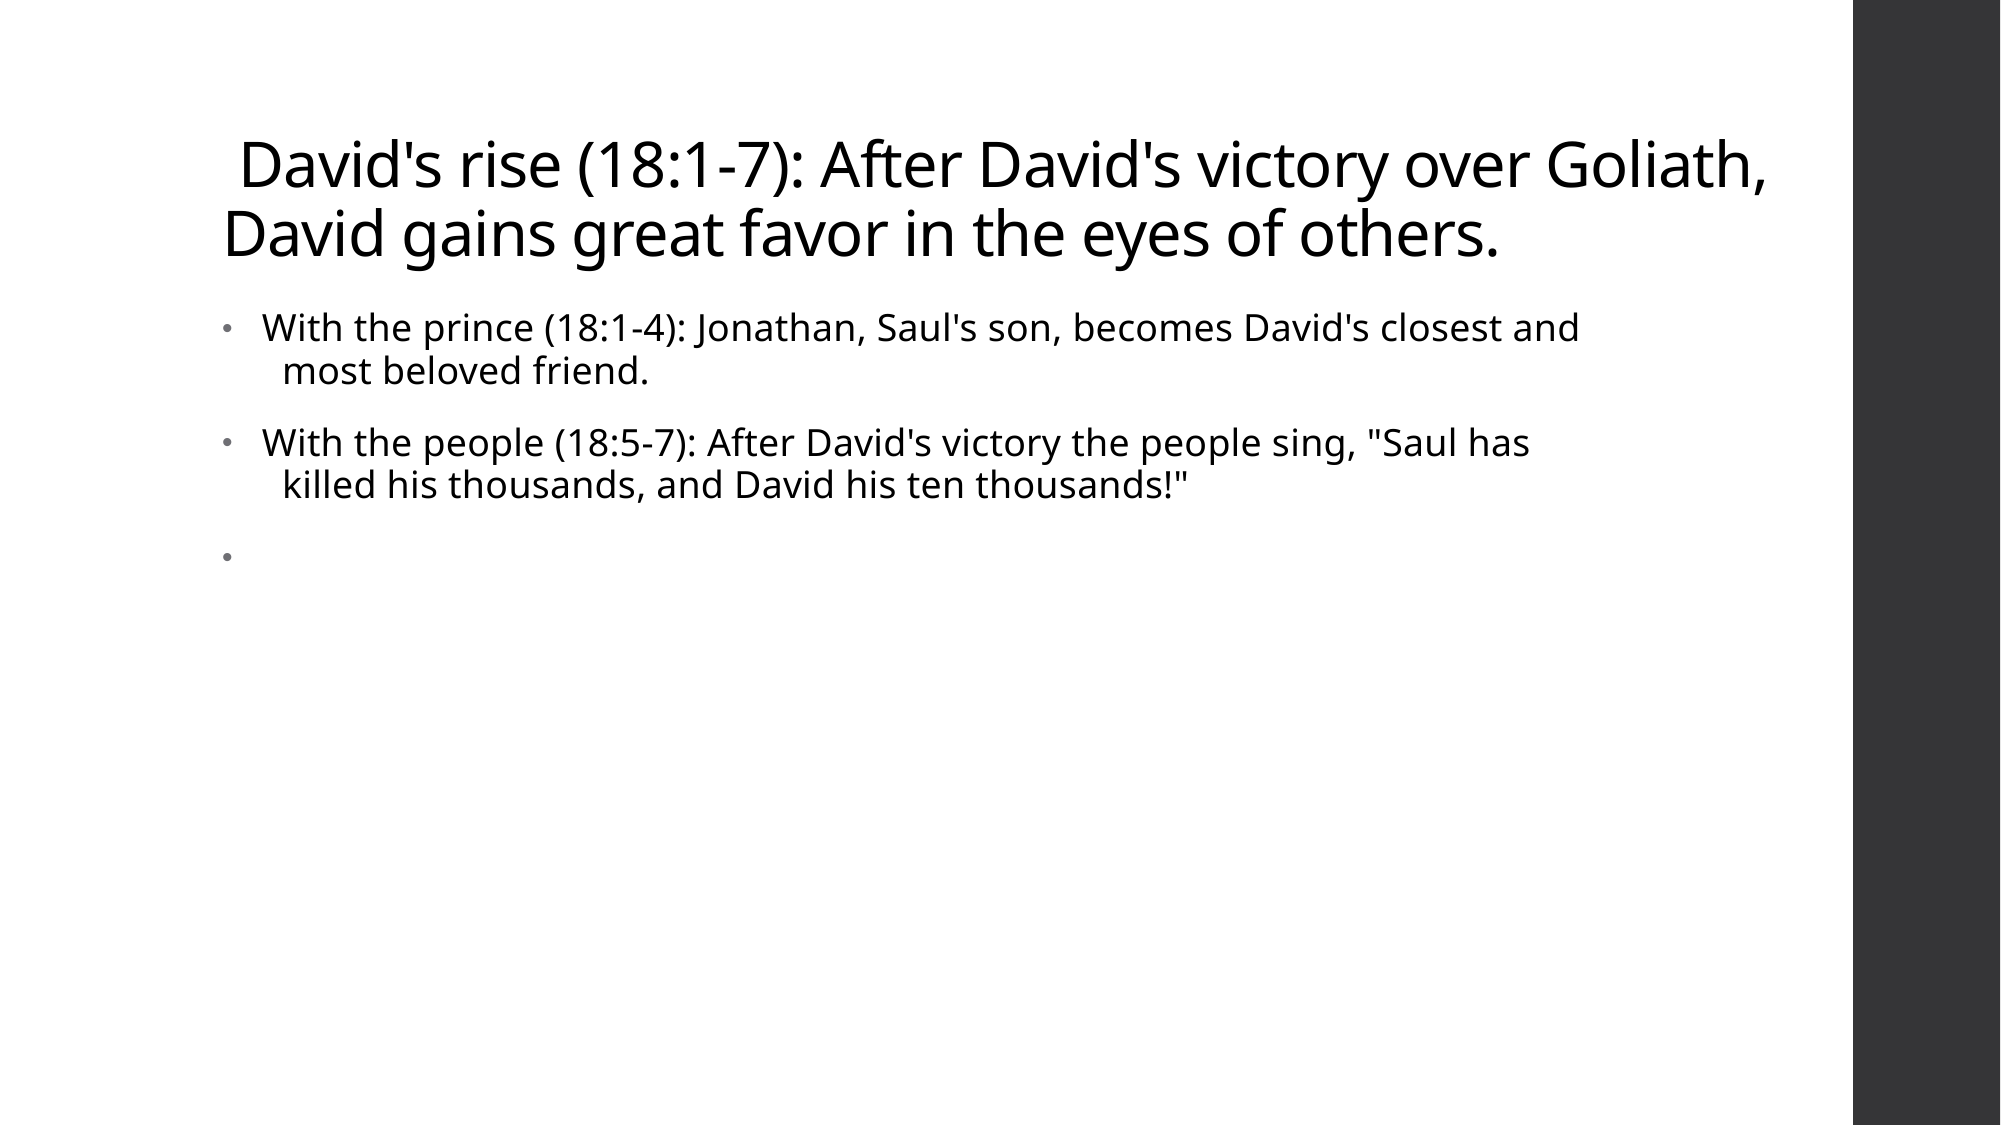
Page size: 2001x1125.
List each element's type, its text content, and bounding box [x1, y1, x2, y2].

list With the prince (18:1-4): Jonathan, Saul's son, becomes David's closest and most beloved friend. With the people (18:5-7): After David's victory the people sing, "Saul has killed his thousands, and David his ten thousands!" [206, 299, 1617, 1014]
title David's rise (18:1-7): After David's victory over Goliath, David gains great favor in the eyes of others. [206, 60, 1797, 278]
